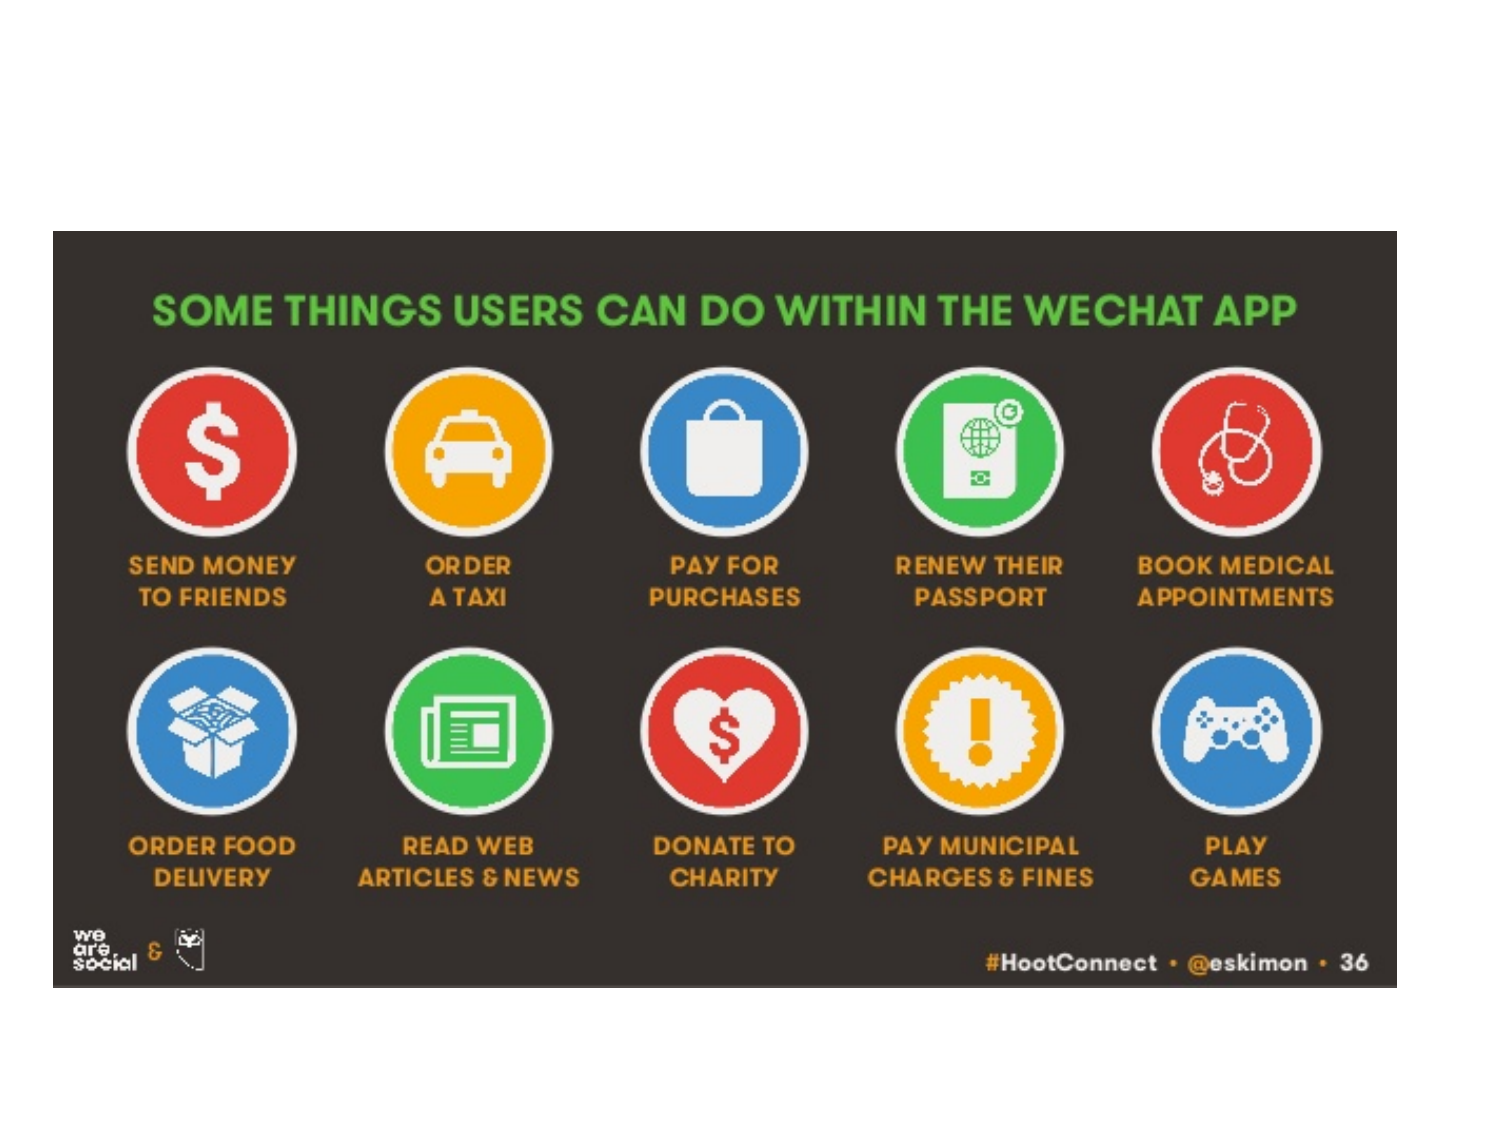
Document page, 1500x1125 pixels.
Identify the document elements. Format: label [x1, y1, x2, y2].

picture [53, 231, 1397, 988]
